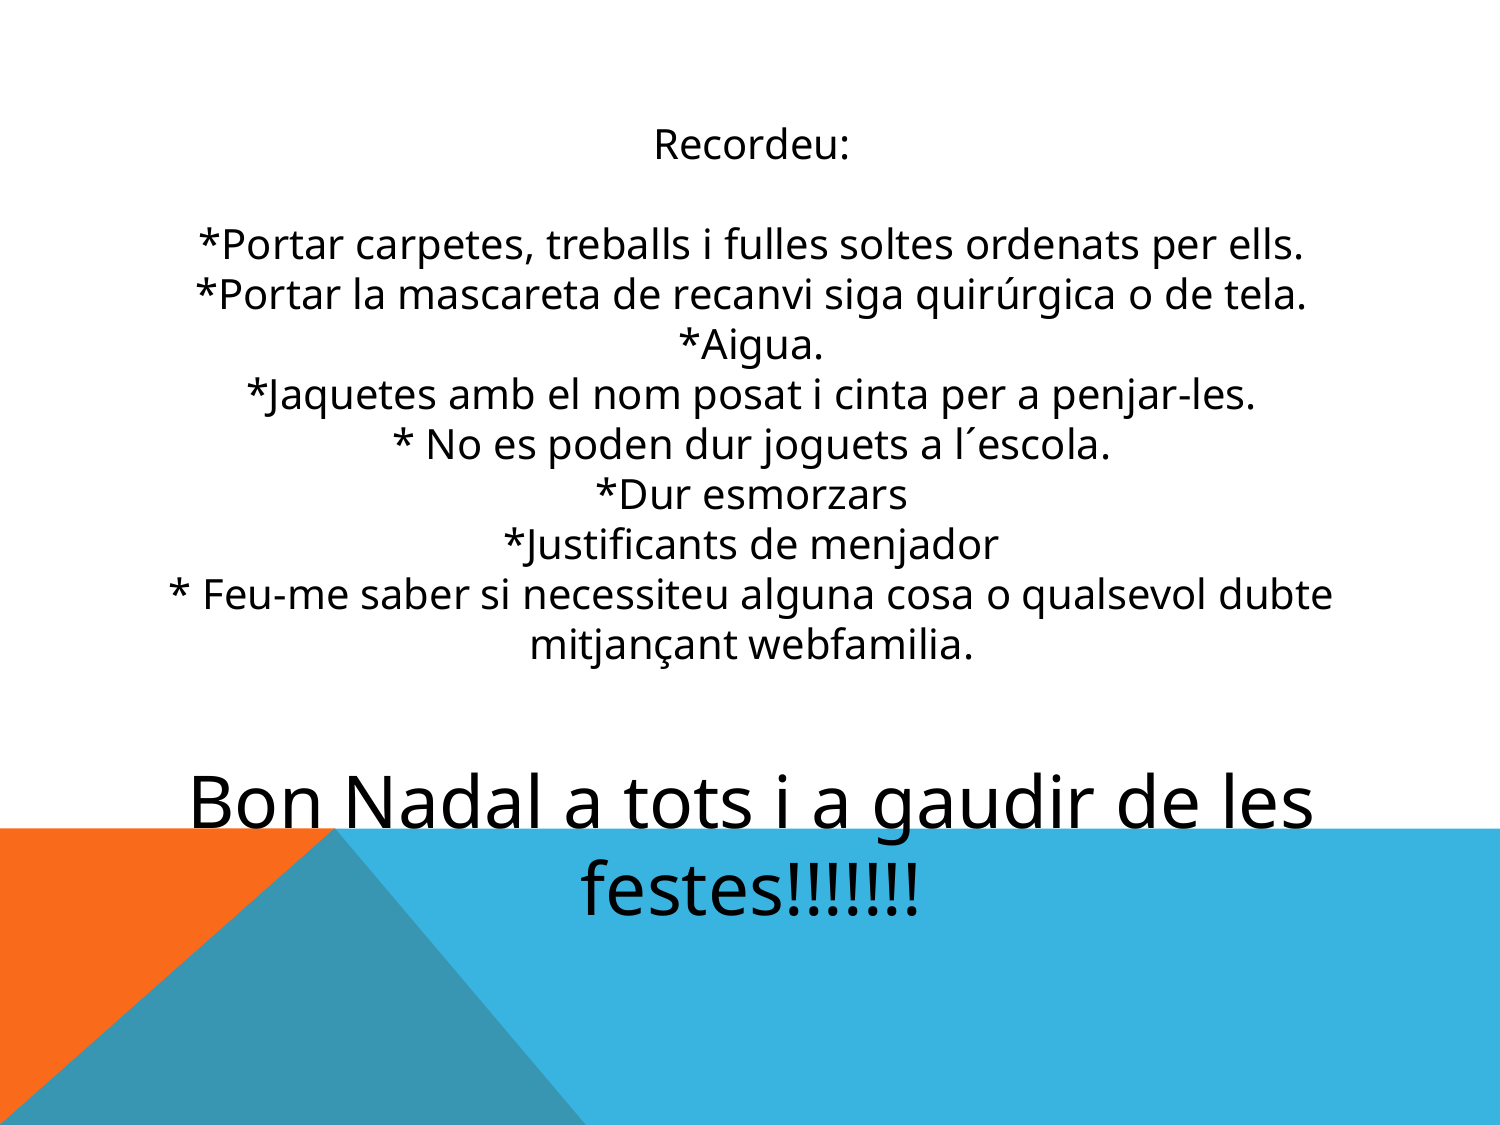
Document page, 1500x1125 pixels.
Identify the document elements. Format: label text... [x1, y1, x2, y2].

list [135, 180, 1369, 768]
title Recordeu: *Portar carpetes, treballs i fulles soltes ordenats per ells. *Portar la mascareta de recanvi siga quirúrgica o de tela. *Aigua. *Jaquetes amb el nom posat i cinta per a penjar-les. * No es poden dur joguets a l´escola. *Dur esmorzars *Justificants de menjador * Feu-me saber si necessiteu alguna cosa o qualsevol dubte mitjançant webfamilia. Bon Nadal a tots i a gaudir de les festes!!!!!!! [135, 60, 1369, 150]
